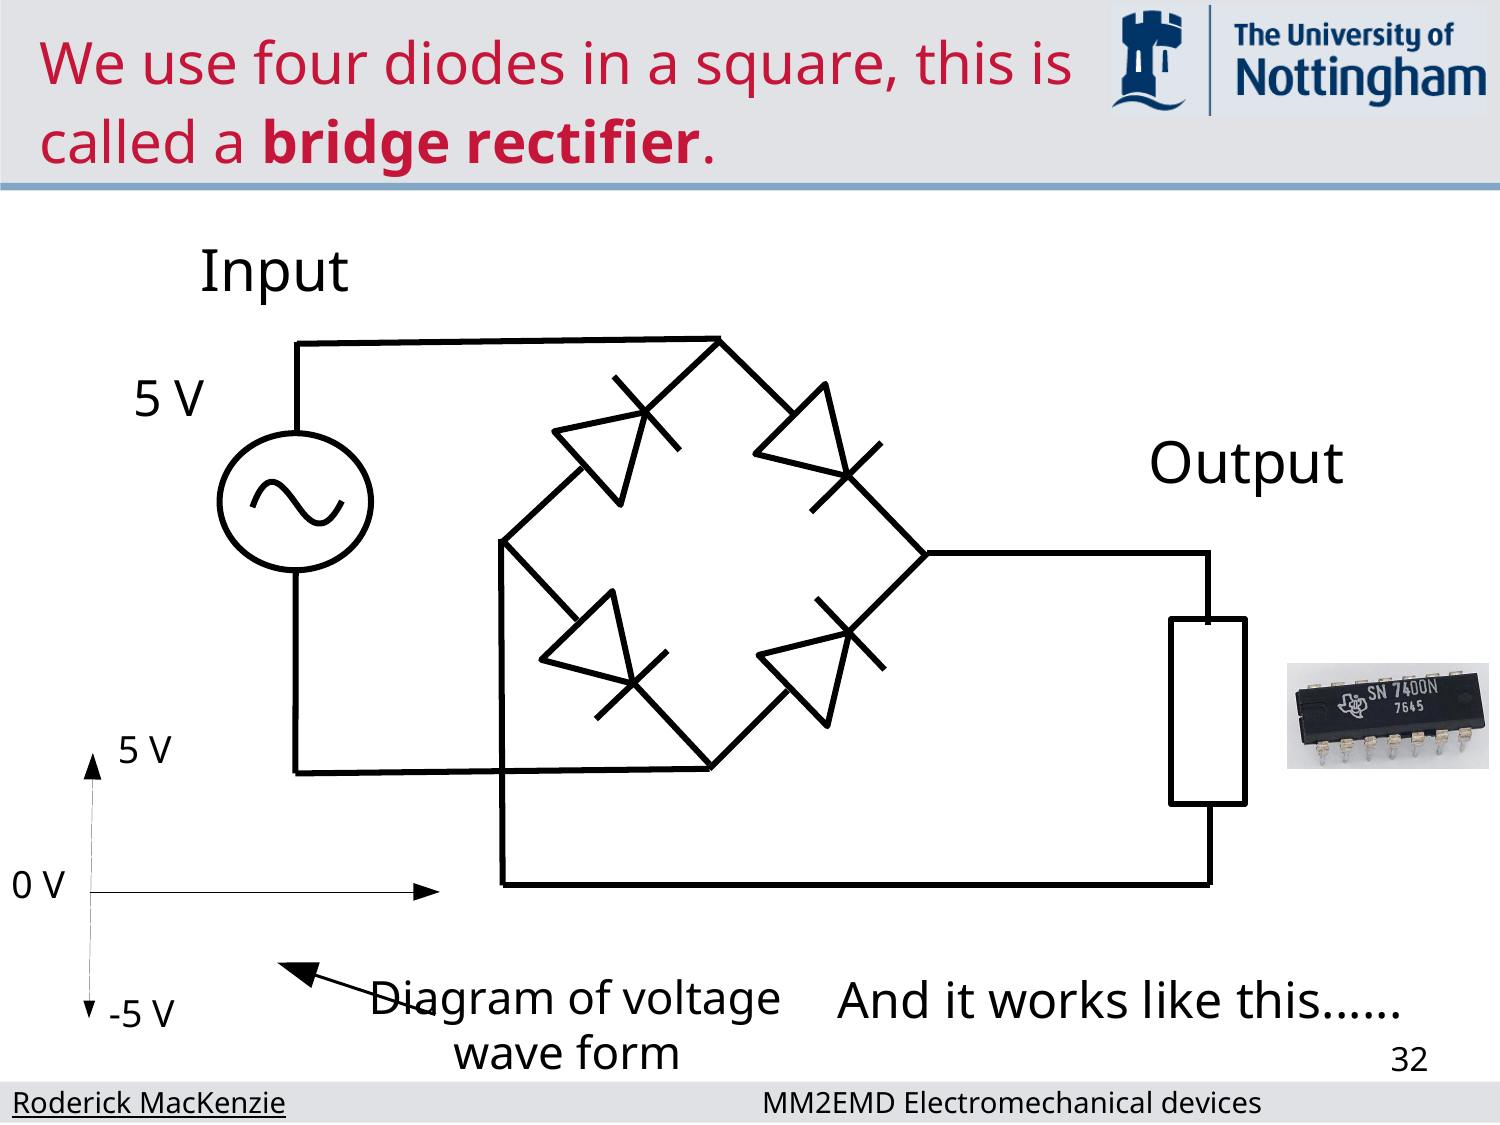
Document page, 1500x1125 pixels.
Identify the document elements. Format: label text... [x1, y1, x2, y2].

text_box And it works like this...... [806, 961, 1500, 1061]
text_box 0 V [0, 853, 179, 929]
text_box [755, 383, 847, 476]
text_box Output [1133, 417, 1366, 503]
text_box 5 V [118, 359, 355, 455]
text_box [554, 413, 645, 505]
text_box -5 V [94, 982, 276, 1058]
picture [1287, 663, 1489, 769]
text_box [541, 591, 632, 683]
text_box 5 V [103, 718, 286, 794]
text_box <number> [1375, 1030, 1500, 1101]
text_box [758, 633, 849, 727]
title We use four diodes in a square, this is called a bridge rectifier. [24, 0, 1135, 212]
picture [1135, 4, 1487, 116]
text_box Diagram of voltage wave form [329, 961, 806, 1086]
text_box Input [186, 226, 367, 311]
